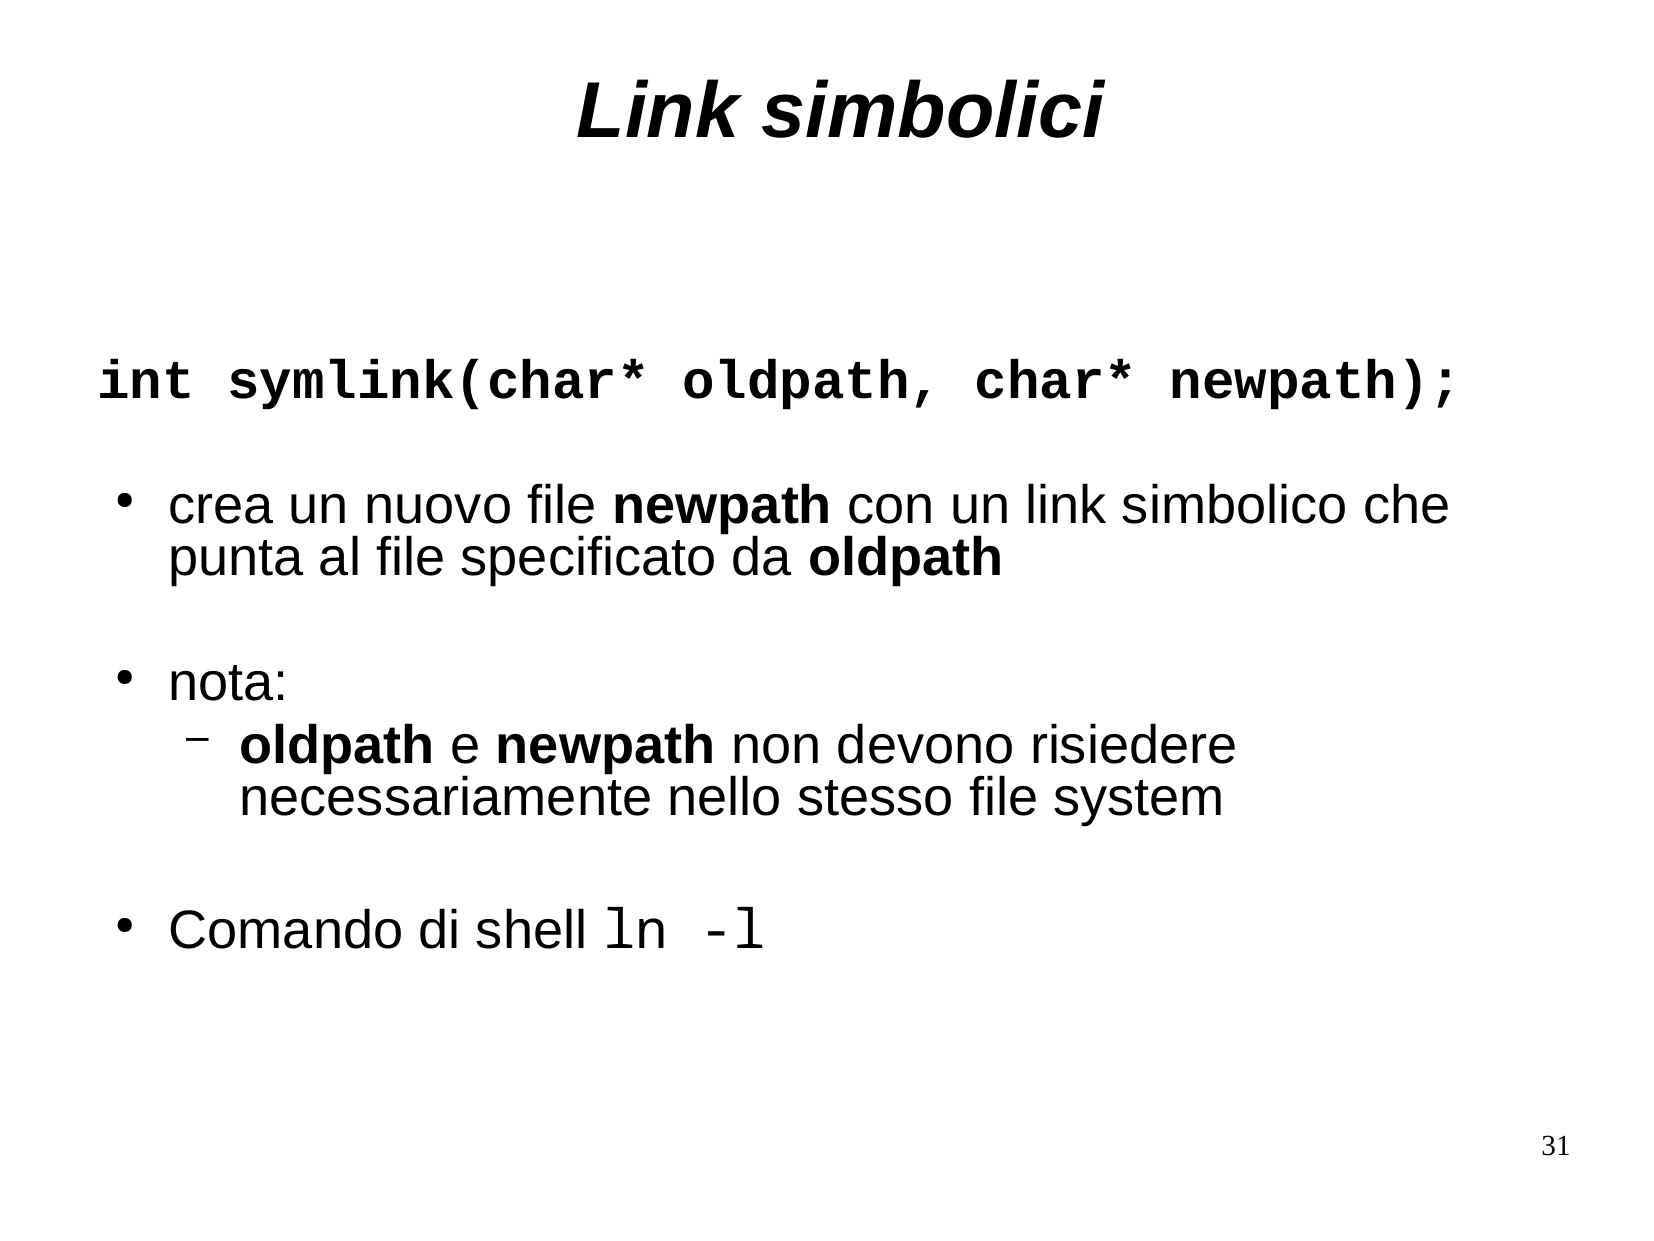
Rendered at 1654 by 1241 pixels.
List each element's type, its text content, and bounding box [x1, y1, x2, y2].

title Link simbolici [82, 50, 1571, 257]
list int symlink(char* oldpath, char* newpath); crea un nuovo file newpath con un link simbolico che punta al file specificato da oldpath nota: oldpath e newpath non devono risiedere necessariamente nello stesso file system Comando di shell ln -l [82, 289, 1571, 1109]
